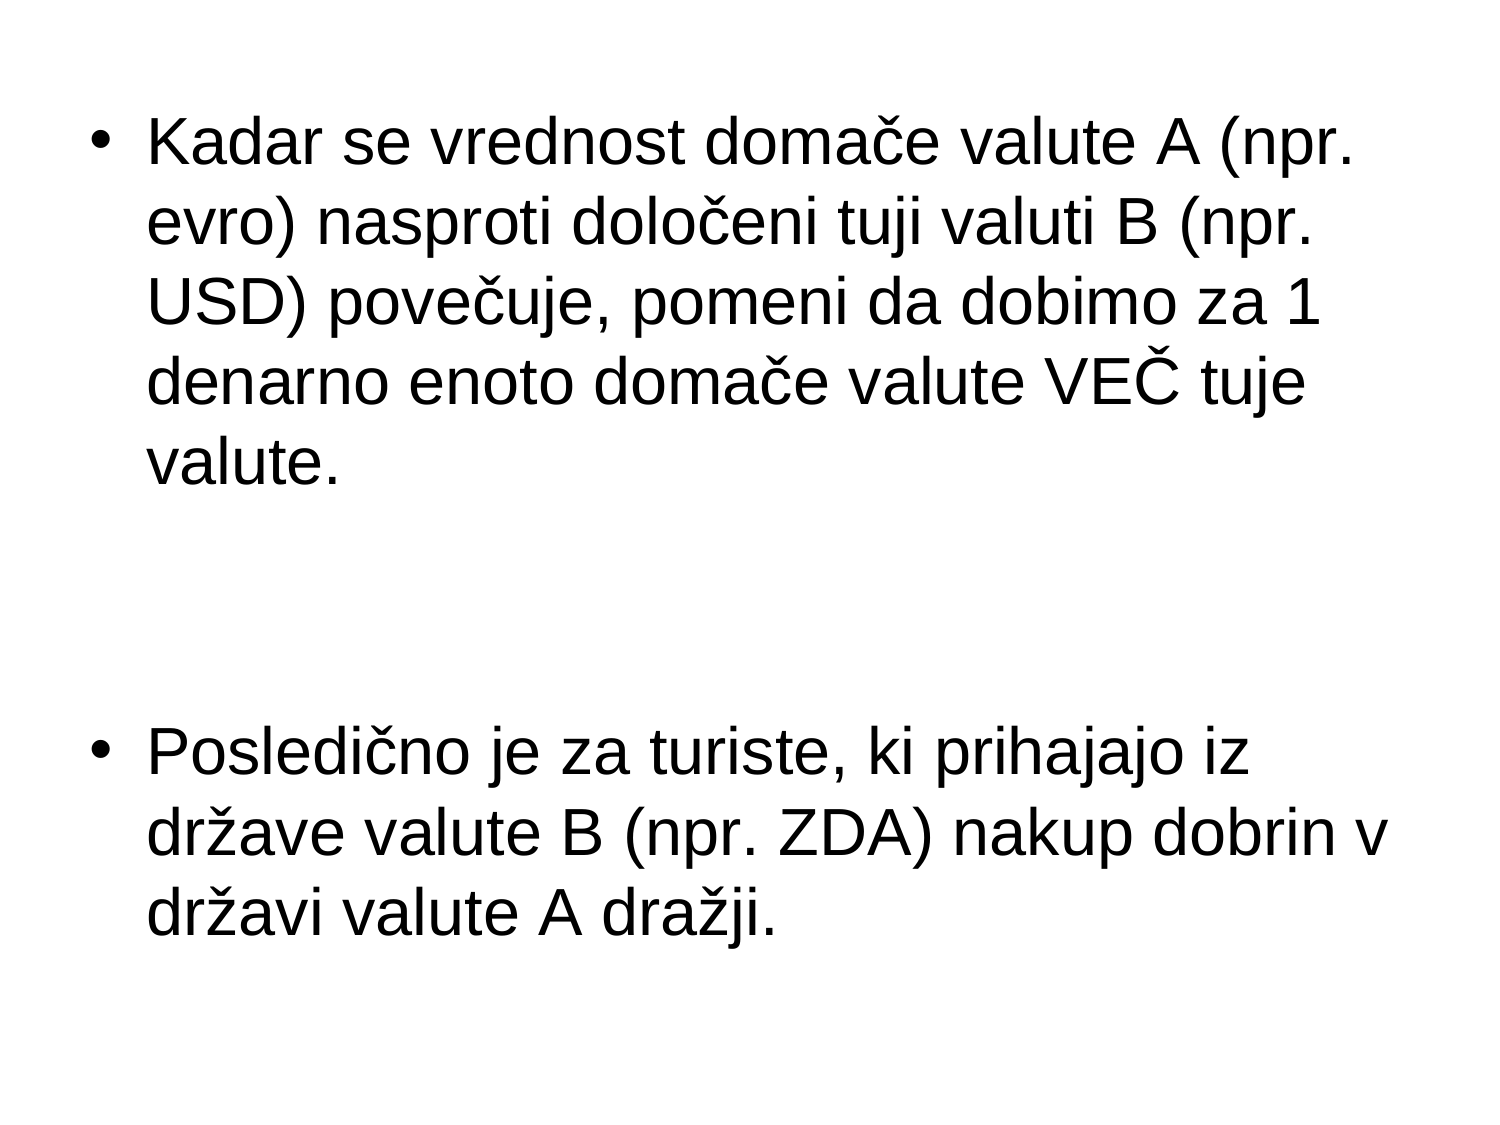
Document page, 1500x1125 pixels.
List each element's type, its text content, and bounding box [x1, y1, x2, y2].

list Kadar se vrednost domače valute A (npr. evro) nasproti določeni tuji valuti B (npr. USD) povečuje, pomeni da dobimo za 1 denarno enoto domače valute VEČ tuje valute. Posledično je za turiste, ki prihajajo iz države valute B (npr. ZDA) nakup dobrin v državi valute A dražji. [75, 90, 1426, 1005]
